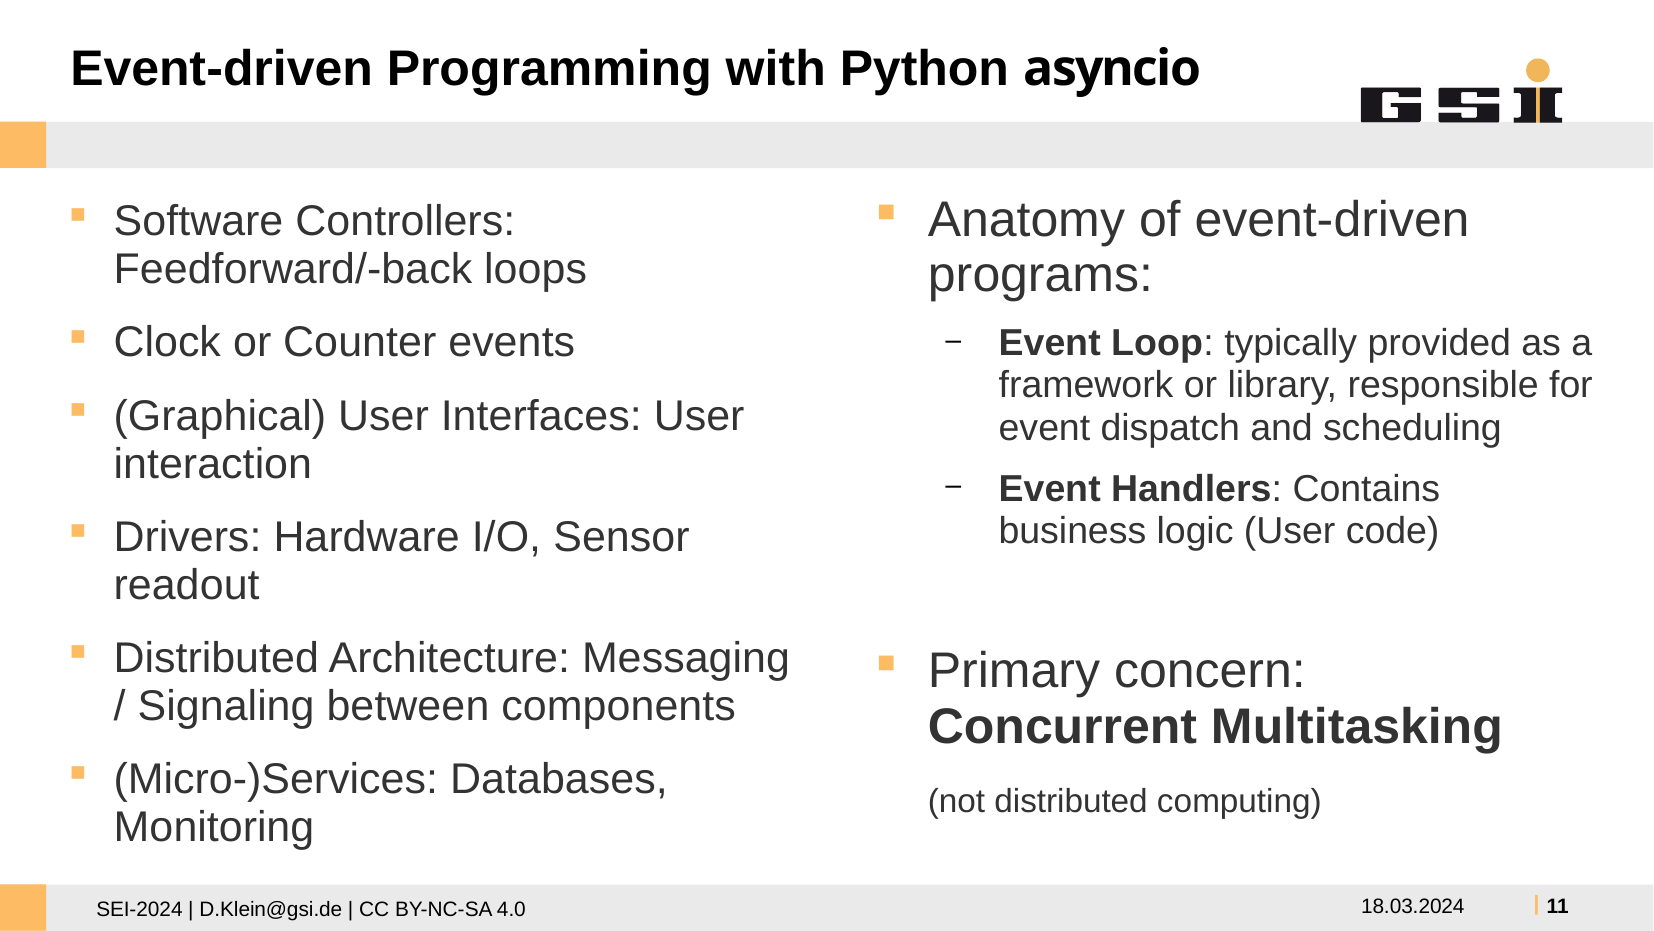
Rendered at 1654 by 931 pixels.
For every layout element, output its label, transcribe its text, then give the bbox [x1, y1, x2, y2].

list Software Controllers: Feedforward/-back loops Clock or Counter events (Graphical) User Interfaces: User interaction Drivers: Hardware I/O, Sensor readout Distributed Architecture: Messaging / Signaling between components (Micro-)Services: Databases, Monitoring [52, 196, 792, 862]
title Event-driven Programming with Python asyncio [70, 10, 1291, 123]
picture [1359, 56, 1564, 125]
list Anatomy of event-driven programs: Event Loop: typically provided as a framework or library, responsible for event dispatch and scheduling Event Handlers: Contains business logic (User code) Primary concern: Concurrent Multitasking (not distributed computing) [857, 190, 1596, 856]
